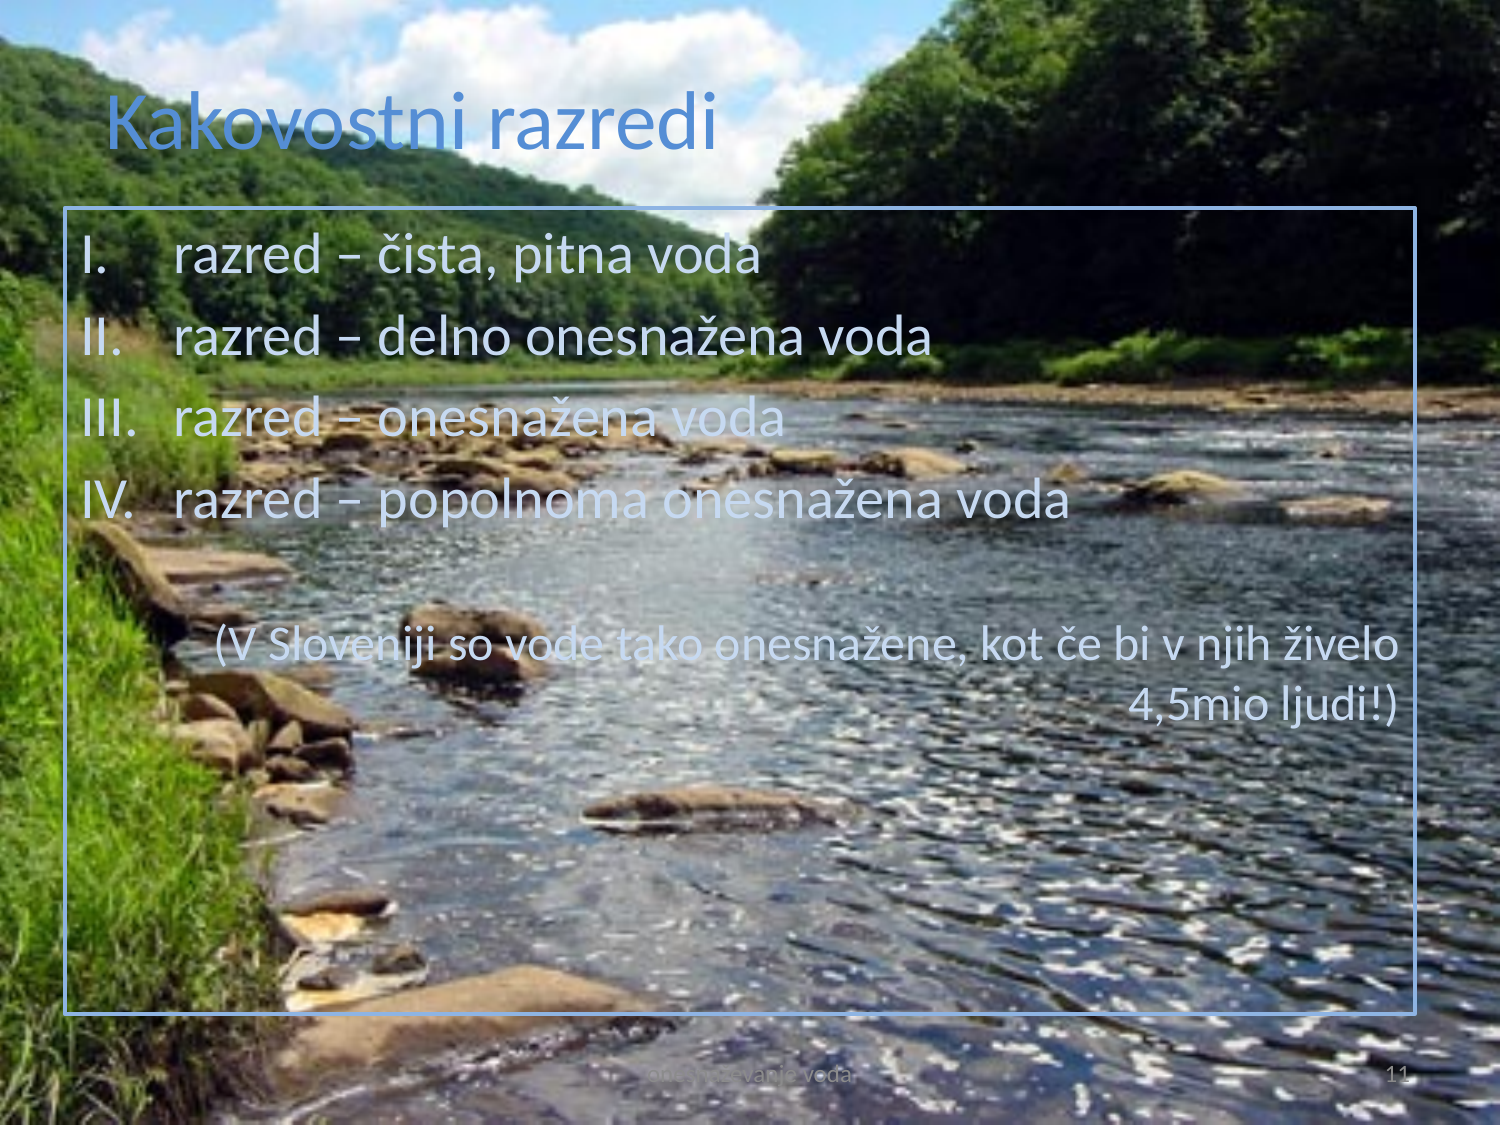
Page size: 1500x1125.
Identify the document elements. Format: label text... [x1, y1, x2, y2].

list razred – čista, pitna voda razred – delno onesnažena voda razred – onesnažena voda razred – popolnoma onesnažena voda (V Sloveniji so vode tako onesnažene, kot če bi v njih živelo 4,5mio ljudi!) [64, 208, 1415, 1014]
picture [0, 0, 1500, 1125]
slide_number <number> [1074, 1042, 1425, 1103]
footer onesnaževanje voda [512, 1042, 988, 1103]
title Kakovostni razredi [75, 45, 750, 188]
